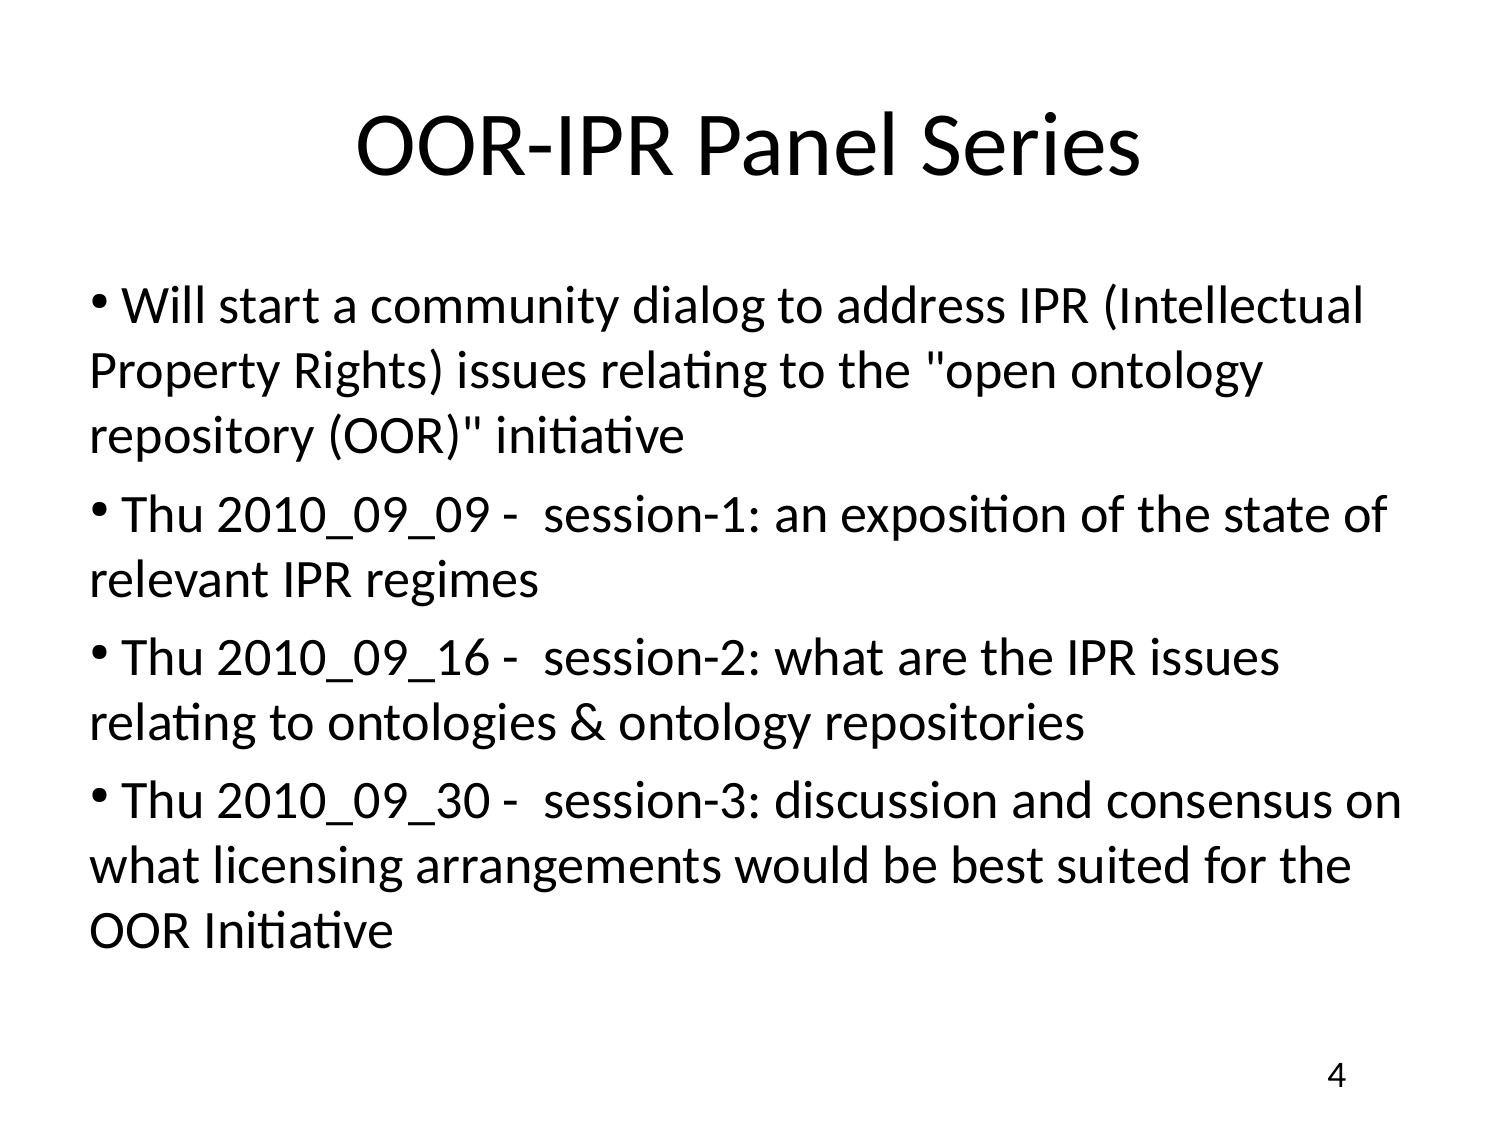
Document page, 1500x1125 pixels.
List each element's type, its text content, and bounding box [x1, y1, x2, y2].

title OOR-IPR Panel Series [75, 45, 1425, 233]
list Will start a community dialog to address IPR (Intellectual Property Rights) issues relating to the "open ontology repository (OOR)" initiative Thu 2010_09_09 - session-1: an exposition of the state of relevant IPR regimes Thu 2010_09_16 - session-2: what are the IPR issues relating to ontologies & ontology repositories Thu 2010_09_30 - session-3: discussion and consensus on what licensing arrangements would be best suited for the OOR Initiative [75, 262, 1425, 1125]
